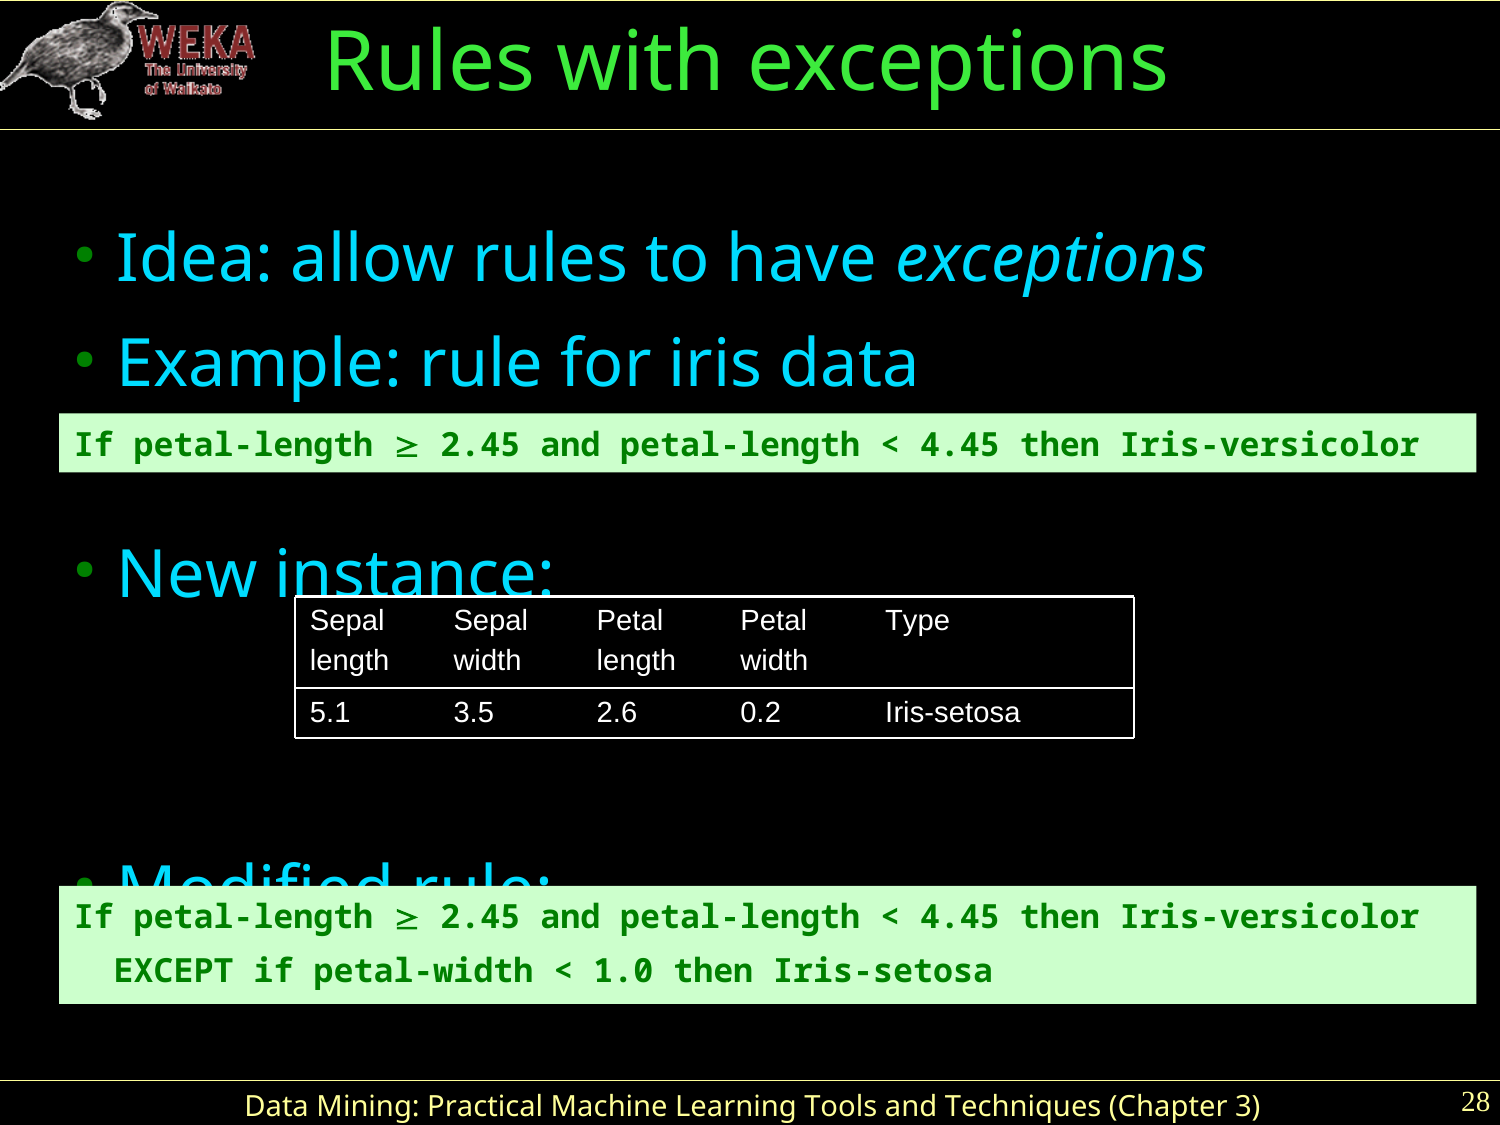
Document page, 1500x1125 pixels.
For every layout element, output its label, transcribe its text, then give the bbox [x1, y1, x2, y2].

text_box Type [870, 598, 1133, 687]
text_box Sepal width [439, 598, 582, 687]
text_box 5.1 [296, 689, 439, 737]
text_box 2.6 [582, 689, 726, 737]
picture [0, 1, 46, 129]
text_box 3.5 [439, 689, 582, 737]
text_box Petal width [726, 598, 870, 687]
list Idea: allow rules to have exceptions Example: rule for iris data New instance: Modified rule: [59, 473, 1460, 885]
text_box Sepal length [296, 598, 439, 687]
text_box Iris-setosa [870, 689, 1133, 737]
title Rules with exceptions [46, 0, 1447, 146]
text_box If petal-length  2.45 and petal-length < 4.45 then Iris-versicolor [59, 413, 1477, 473]
list Idea: allow rules to have exceptions Example: rule for iris data New instance: Modified rule: [59, 202, 1460, 413]
text_box Petal length [582, 598, 726, 687]
text_box 0.2 [726, 689, 870, 737]
text_box If petal-length  2.45 and petal-length < 4.45 then Iris-versicolor EXCEPT if petal-width < 1.0 then Iris-setosa [59, 885, 1477, 1004]
